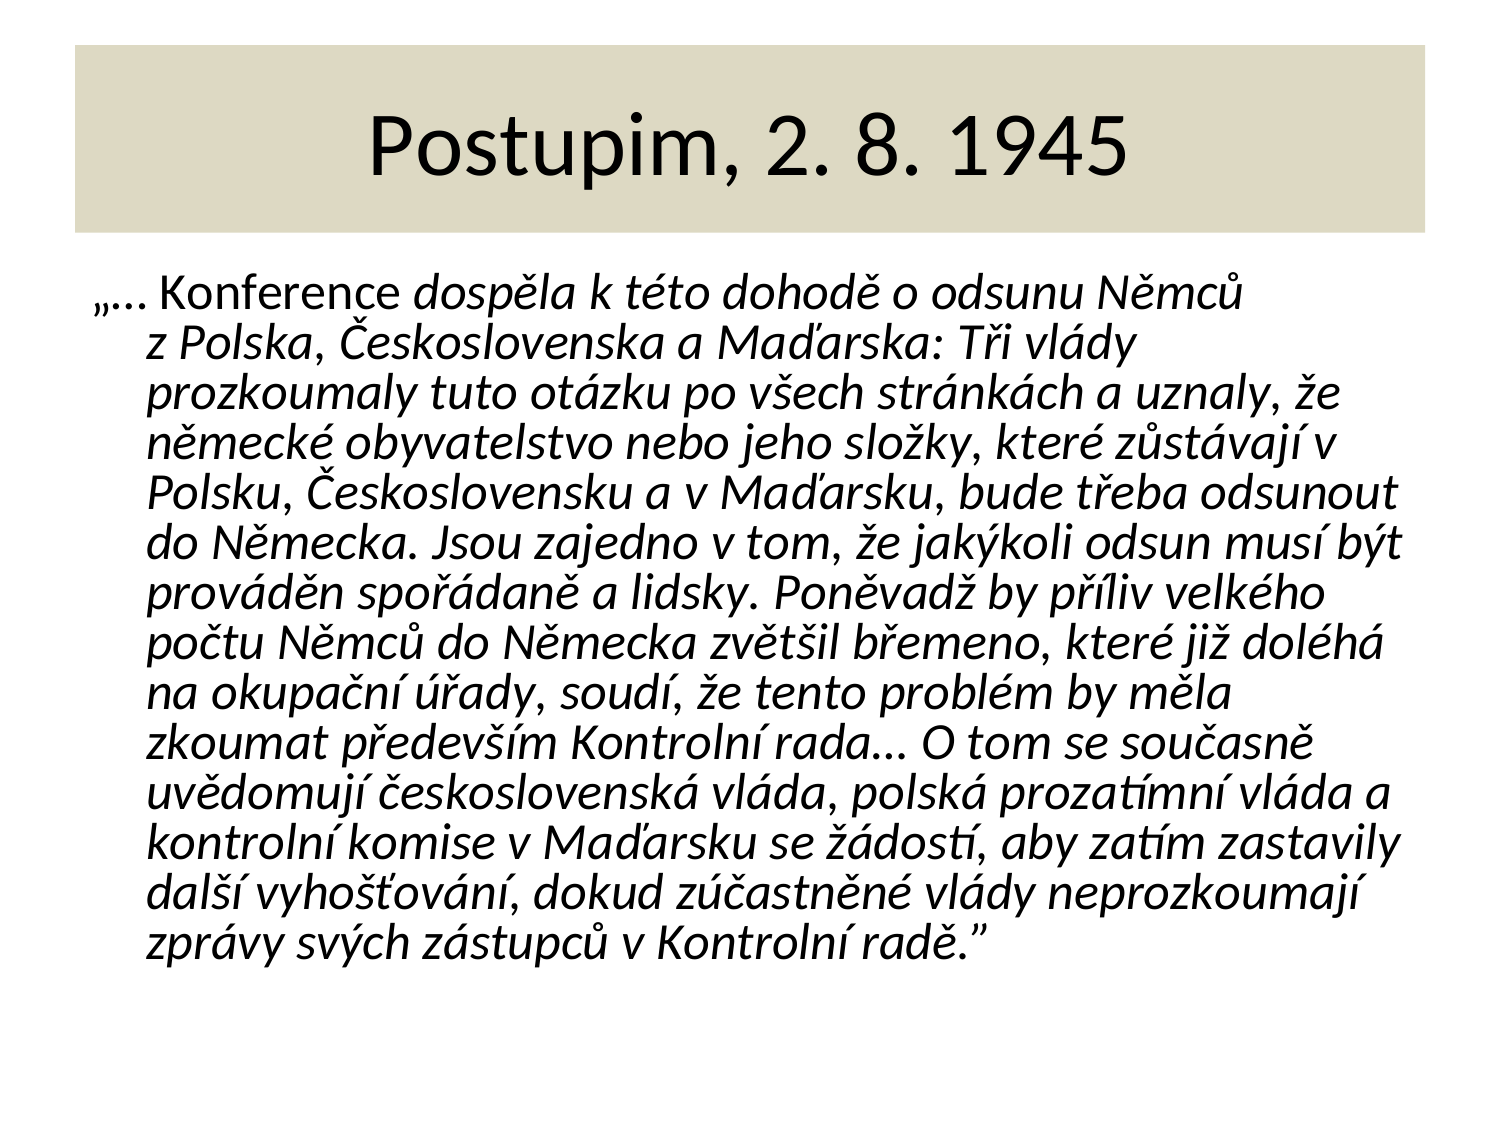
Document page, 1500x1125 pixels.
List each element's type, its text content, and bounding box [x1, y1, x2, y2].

list „… Konference dospěla k této dohodě o odsunu Němců z Polska, Československa a Maďarska: Tři vlády prozkoumaly tuto otázku po všech stránkách a uznaly, že německé obyvatelstvo nebo jeho složky, které zůstávají v Polsku, Československu a v Maďarsku, bude třeba odsunout do Německa. Jsou zajedno v tom, že jakýkoli odsun musí být prováděn spořádaně a lidsky. Poněvadž by příliv velkého počtu Němců do Německa zvětšil břemeno, které již doléhá na okupační úřady, soudí, že tento problém by měla zkoumat především Kontrolní rada… O tom se současně uvědomují československá vláda, polská prozatímní vláda a kontrolní komise v Maďarsku se žádostí, aby zatím zastavily další vyhošťování, dokud zúčastněné vlády neprozkoumají zprávy svých zástupců v Kontrolní radě.” [75, 262, 1426, 1040]
title Postupim, 2. 8. 1945 [75, 45, 1426, 233]
